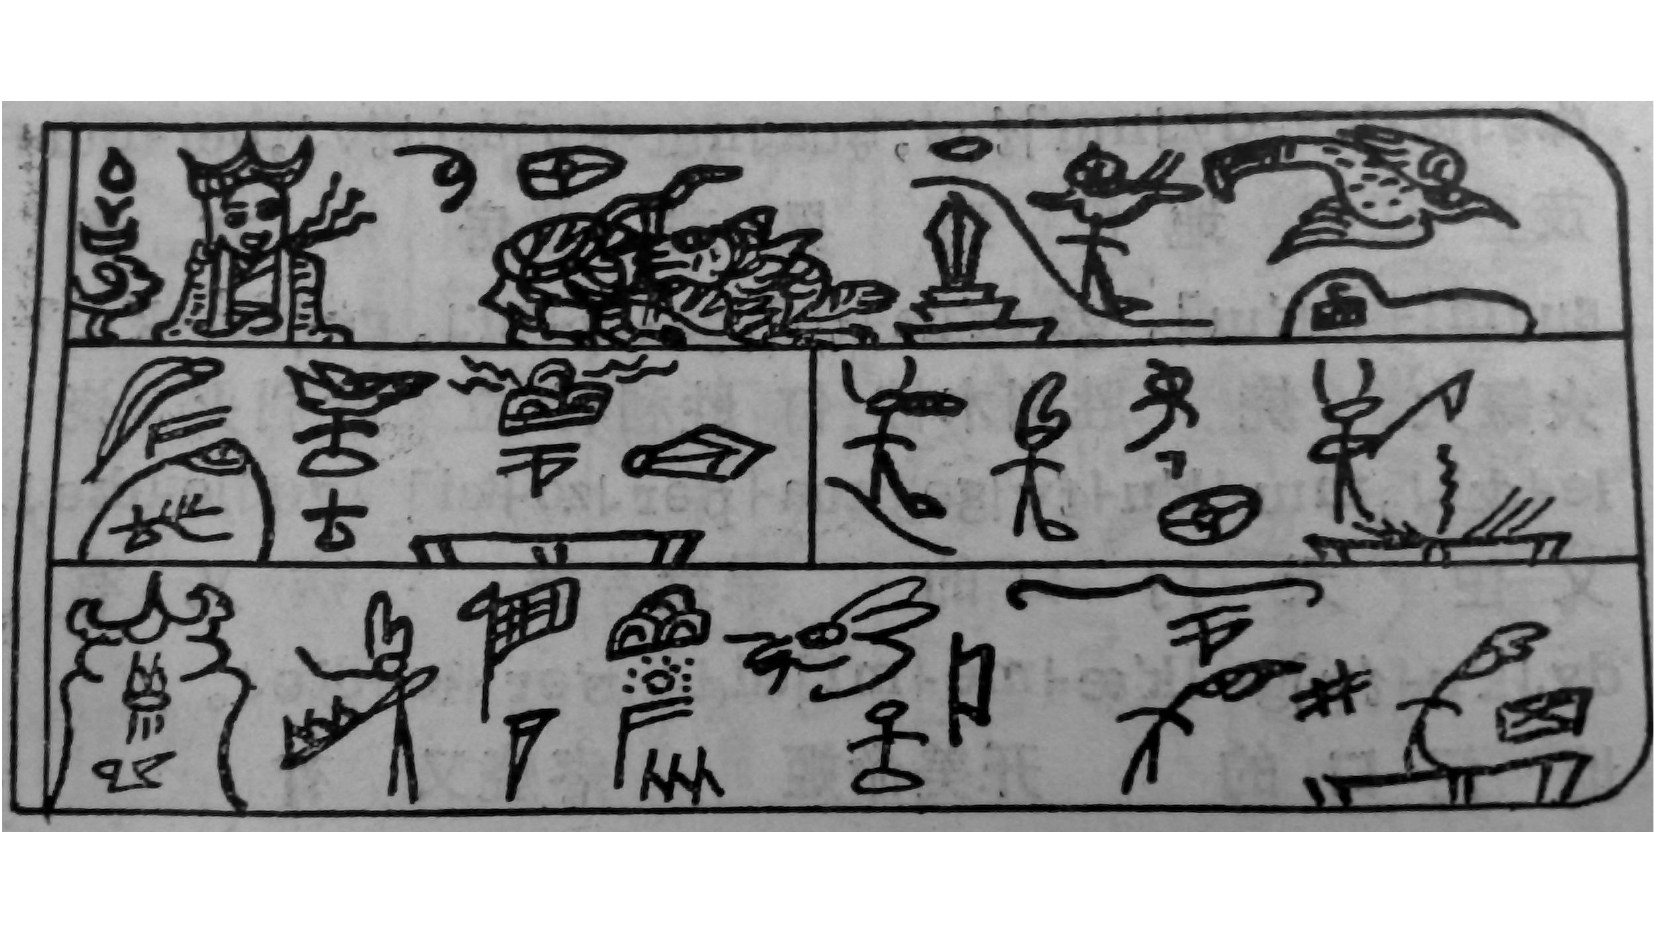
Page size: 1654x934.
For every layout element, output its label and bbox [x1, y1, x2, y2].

picture [2, 101, 1654, 832]
